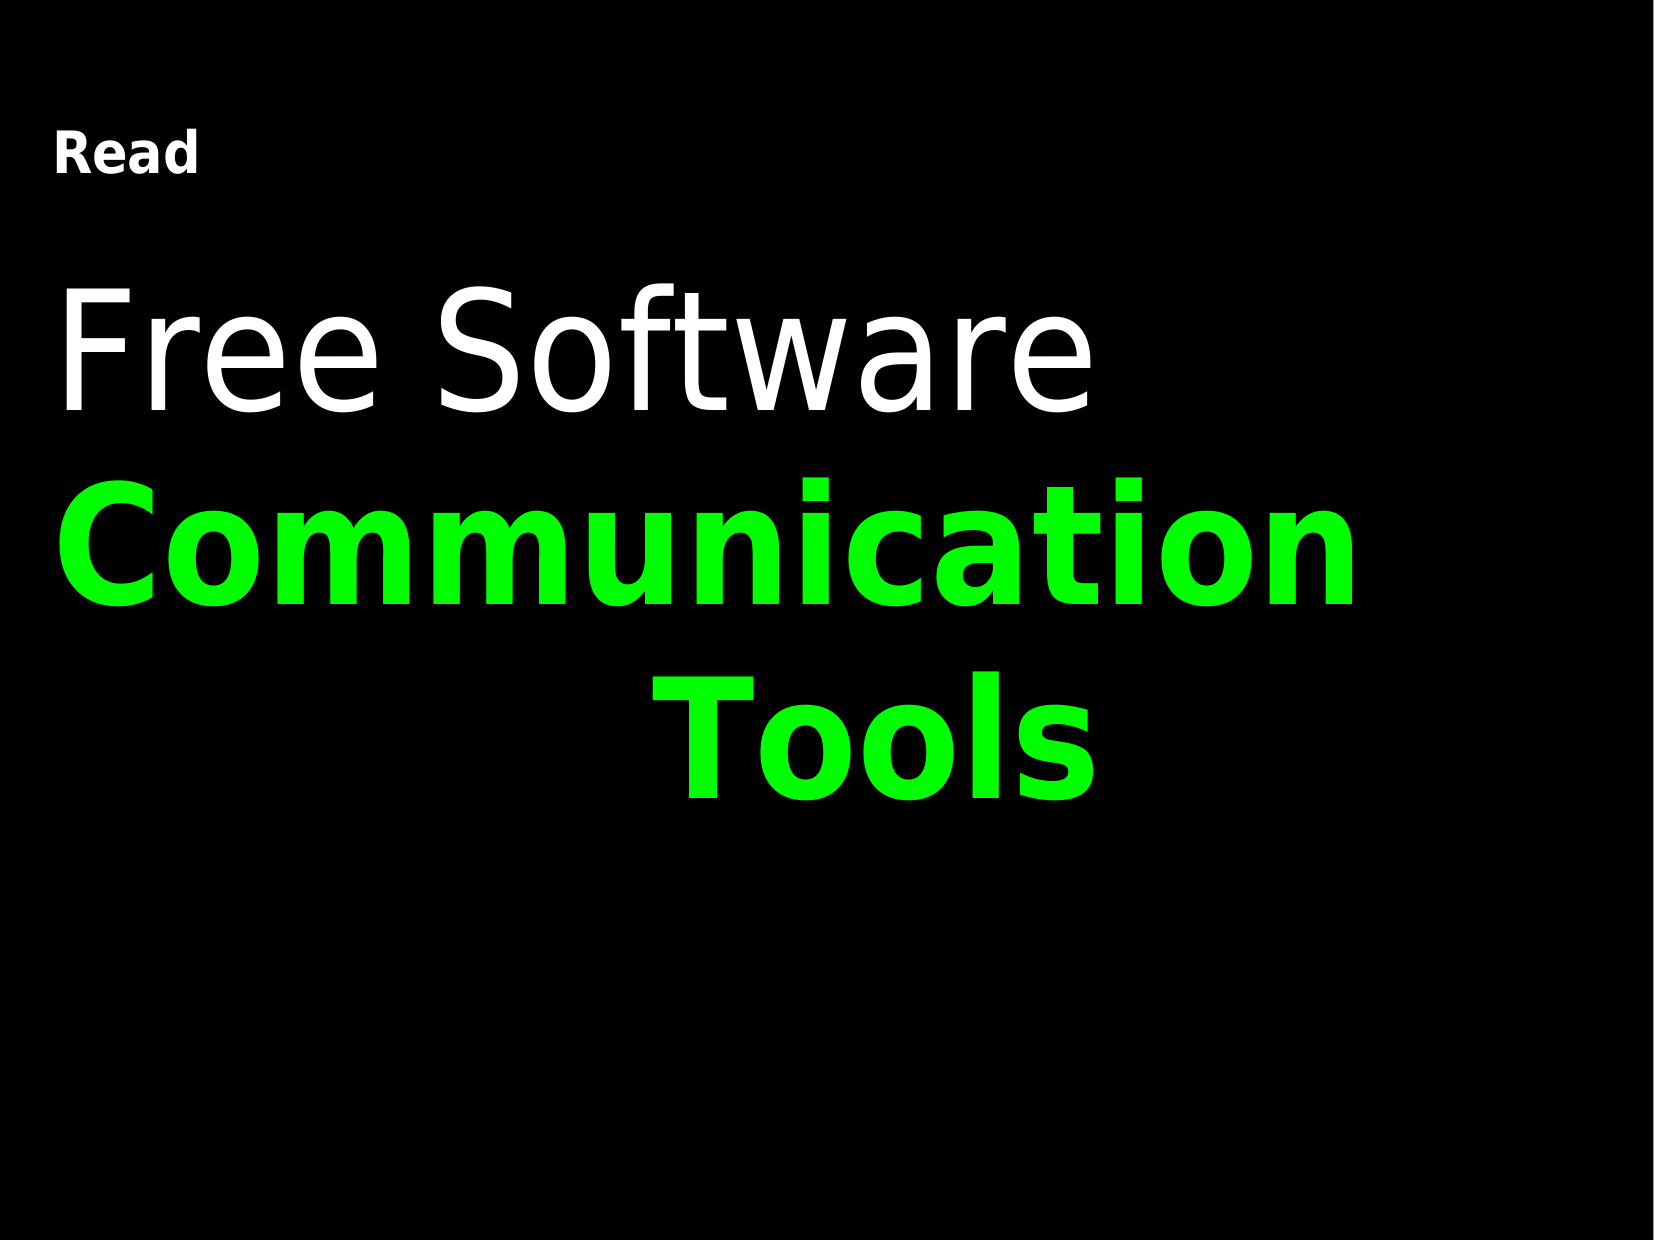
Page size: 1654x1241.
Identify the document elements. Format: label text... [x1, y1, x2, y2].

text_box Read Free Software Communication Tools [37, 112, 1613, 1126]
